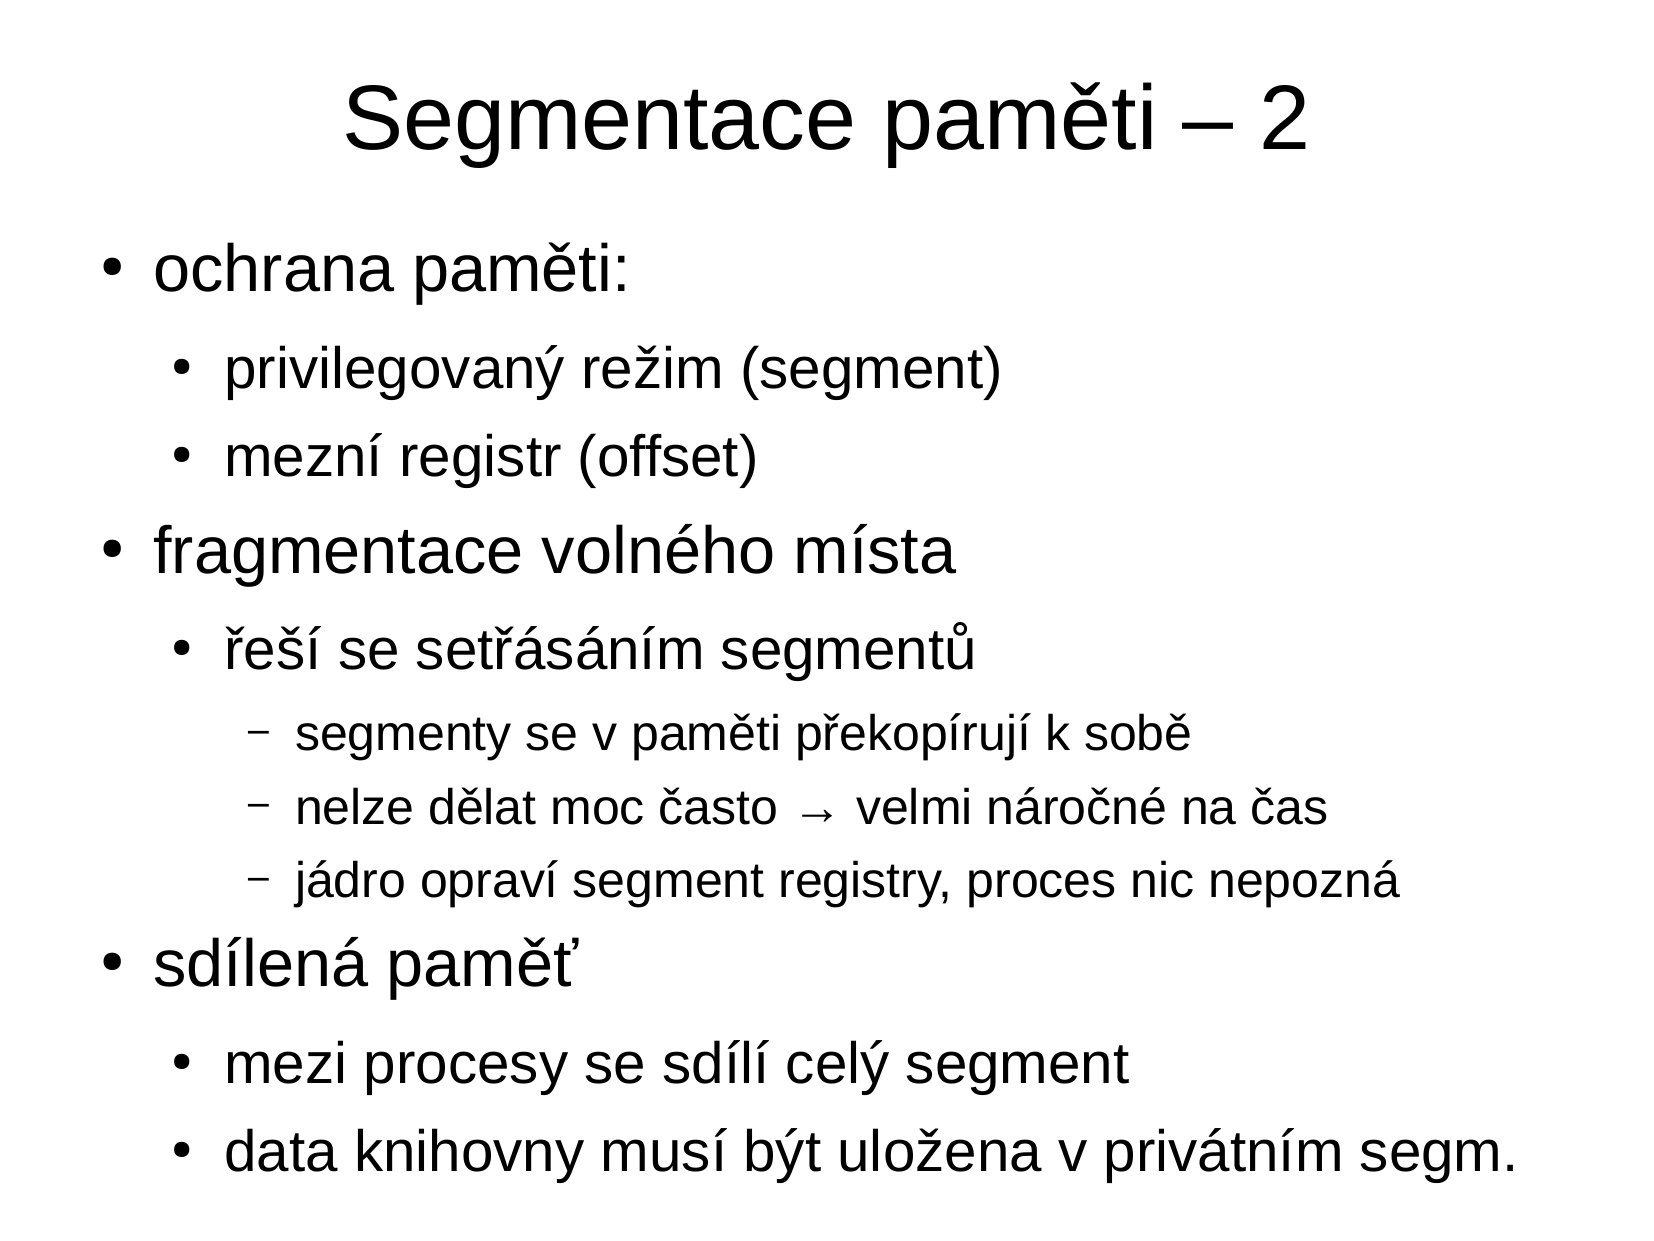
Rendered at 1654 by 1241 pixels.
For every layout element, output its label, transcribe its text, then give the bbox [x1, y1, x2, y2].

title Segmentace paměti – 2 [82, 21, 1571, 214]
list ochrana paměti: privilegovaný režim (segment) mezní registr (offset) fragmentace volného místa řeší se setřásáním segmentů segmenty se v paměti překopírují k sobě nelze dělat moc často → velmi náročné na čas jádro opraví segment registry, proces nic nepozná sdílená paměť mezi procesy se sdílí celý segment data knihovny musí být uložena v privátním segm. [82, 231, 1571, 1185]
